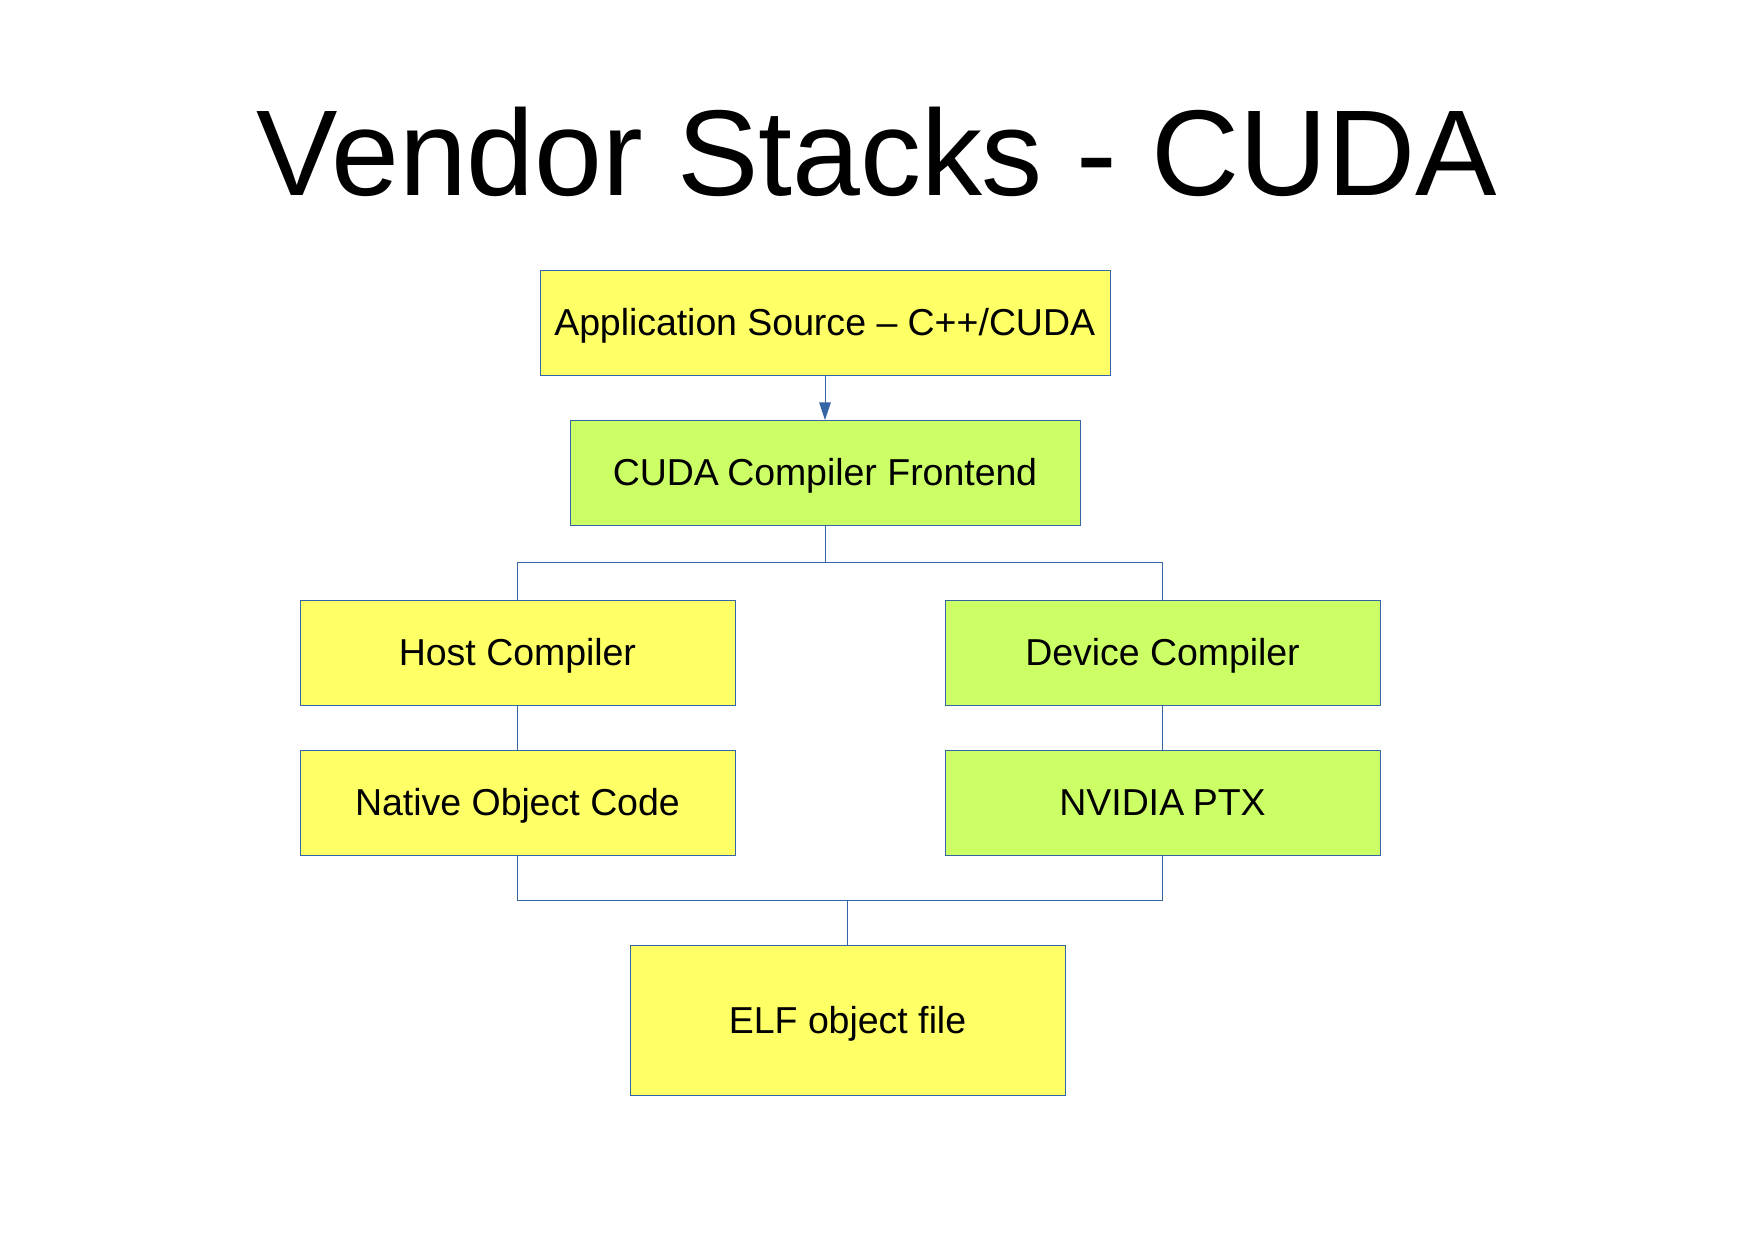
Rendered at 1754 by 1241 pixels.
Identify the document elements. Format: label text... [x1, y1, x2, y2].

text_box Host Compiler [300, 600, 736, 706]
text_box NVIDIA PTX [945, 750, 1381, 856]
text_box ELF object file [630, 945, 1066, 1096]
title Vendor Stacks - CUDA [87, 49, 1667, 257]
text_box Native Object Code [300, 750, 736, 856]
text_box Application Source – C++/CUDA [540, 270, 1111, 376]
text_box CUDA Compiler Frontend [570, 420, 1081, 526]
text_box Device Compiler [945, 600, 1381, 706]
